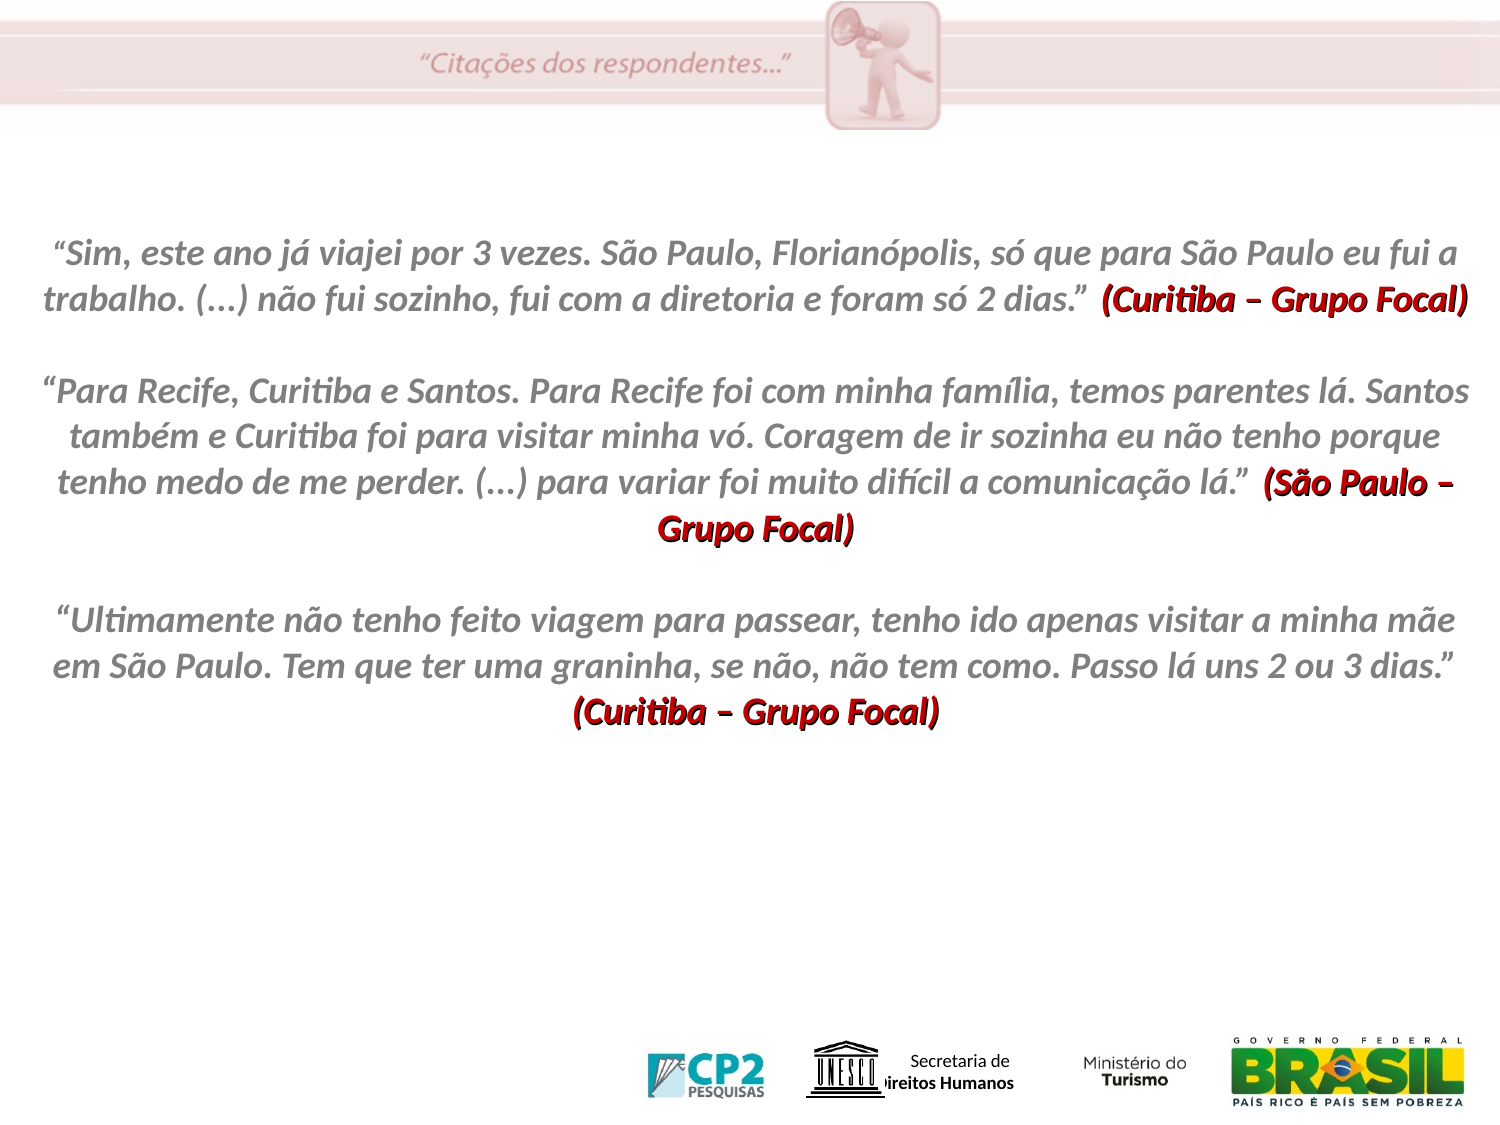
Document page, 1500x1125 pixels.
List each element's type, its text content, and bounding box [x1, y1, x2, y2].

picture [0, 1, 1500, 131]
text_box “Sim, este ano já viajei por 3 vezes. São Paulo, Florianópolis, só que para São Paulo eu fui a trabalho. (...) não fui sozinho, fui com a diretoria e foram só 2 dias.” (Curitiba – Grupo Focal) “Para Recife, Curitiba e Santos. Para Recife foi com minha família, temos parentes lá. Santos também e Curitiba foi para visitar minha vó. Coragem de ir sozinha eu não tenho porque tenho medo de me perder. (...) para variar foi muito difícil a comunicação lá.” (São Paulo – Grupo Focal) “Ultimamente não tenho feito viagem para passear, tenho ido apenas visitar a minha mãe em São Paulo. Tem que ter uma graninha, se não, não tem como. Passo lá uns 2 ou 3 dias.” (Curitiba – Grupo Focal) [12, 220, 1500, 785]
